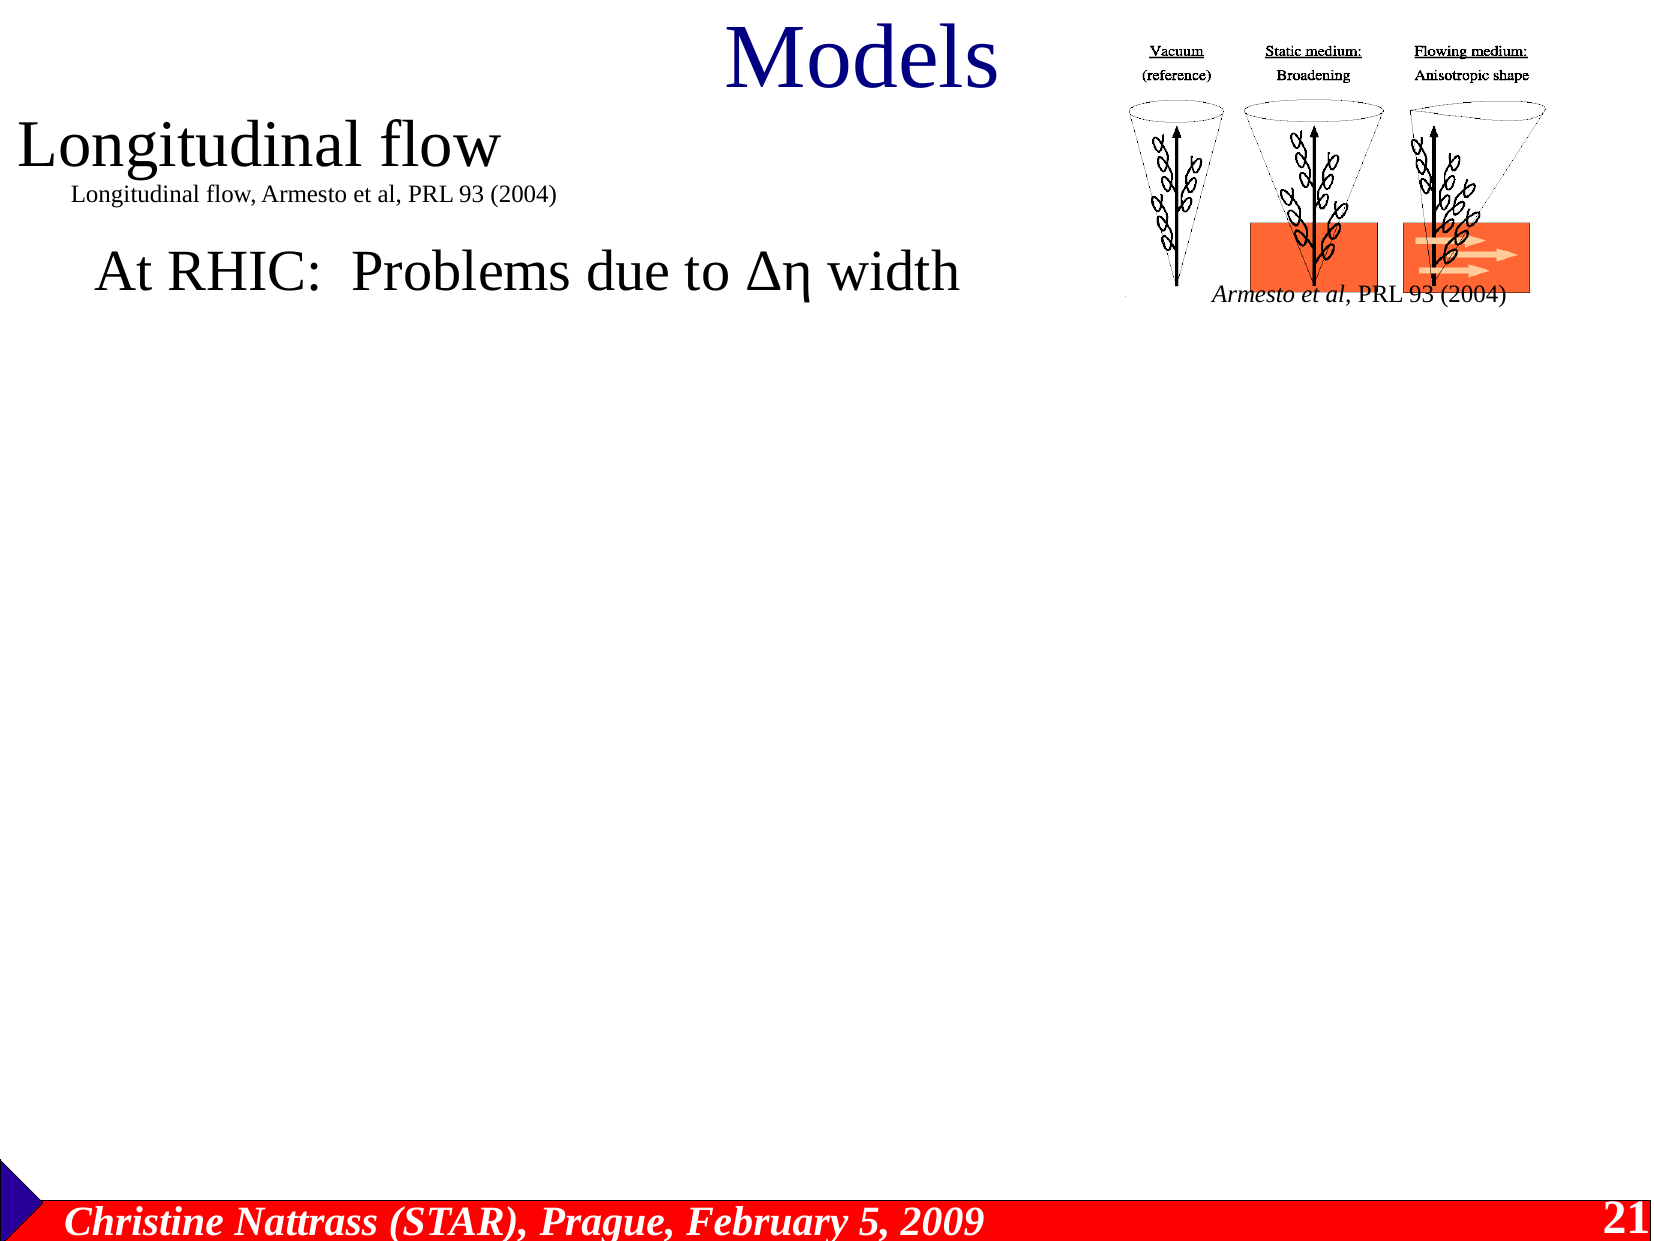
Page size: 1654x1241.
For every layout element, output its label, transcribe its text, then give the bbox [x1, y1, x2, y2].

list Longitudinal flow Longitudinal flow, Armesto et al, PRL 93 (2004) At RHIC: Problems due to Δη width [0, 106, 1654, 1157]
text_box Armesto et al, PRL 93 (2004) [1151, 270, 1575, 317]
text_box 21 [1552, 1183, 1654, 1241]
title Models [675, 0, 1051, 106]
picture [1125, 41, 1549, 297]
